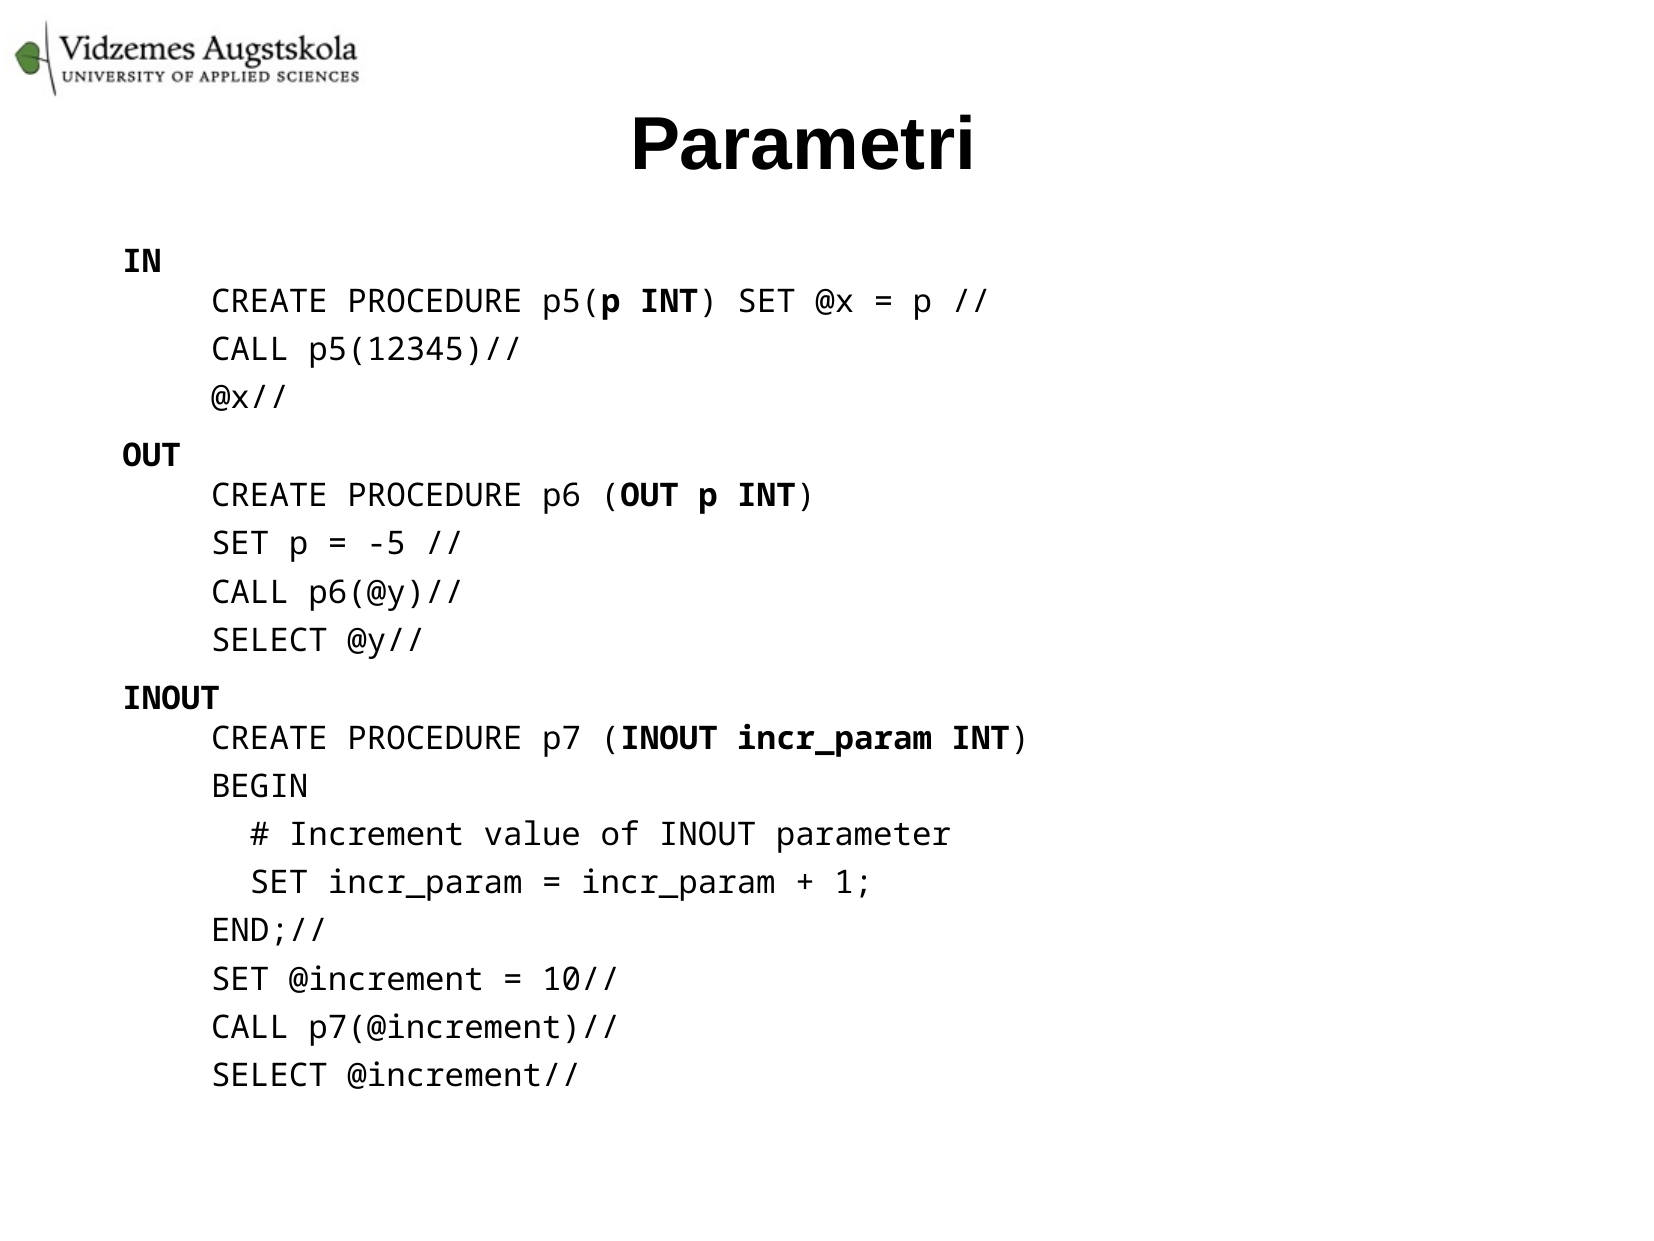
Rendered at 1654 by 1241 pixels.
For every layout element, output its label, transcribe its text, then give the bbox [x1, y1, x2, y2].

list IN CREATE PROCEDURE p5(p INT) SET @x = p // CALL p5(12345)// @x// OUT CREATE PROCEDURE p6 (OUT p INT) SET p = -5 // CALL p6(@y)// SELECT @y// INOUT CREATE PROCEDURE p7 (INOUT incr_param INT) BEGIN # Increment value of INOUT parameter SET incr_param = incr_param + 1; END;// SET @increment = 10// CALL p7(@increment)// SELECT @increment// [82, 236, 1569, 1107]
title Parametri [94, 103, 1512, 188]
picture [5, 2, 368, 113]
